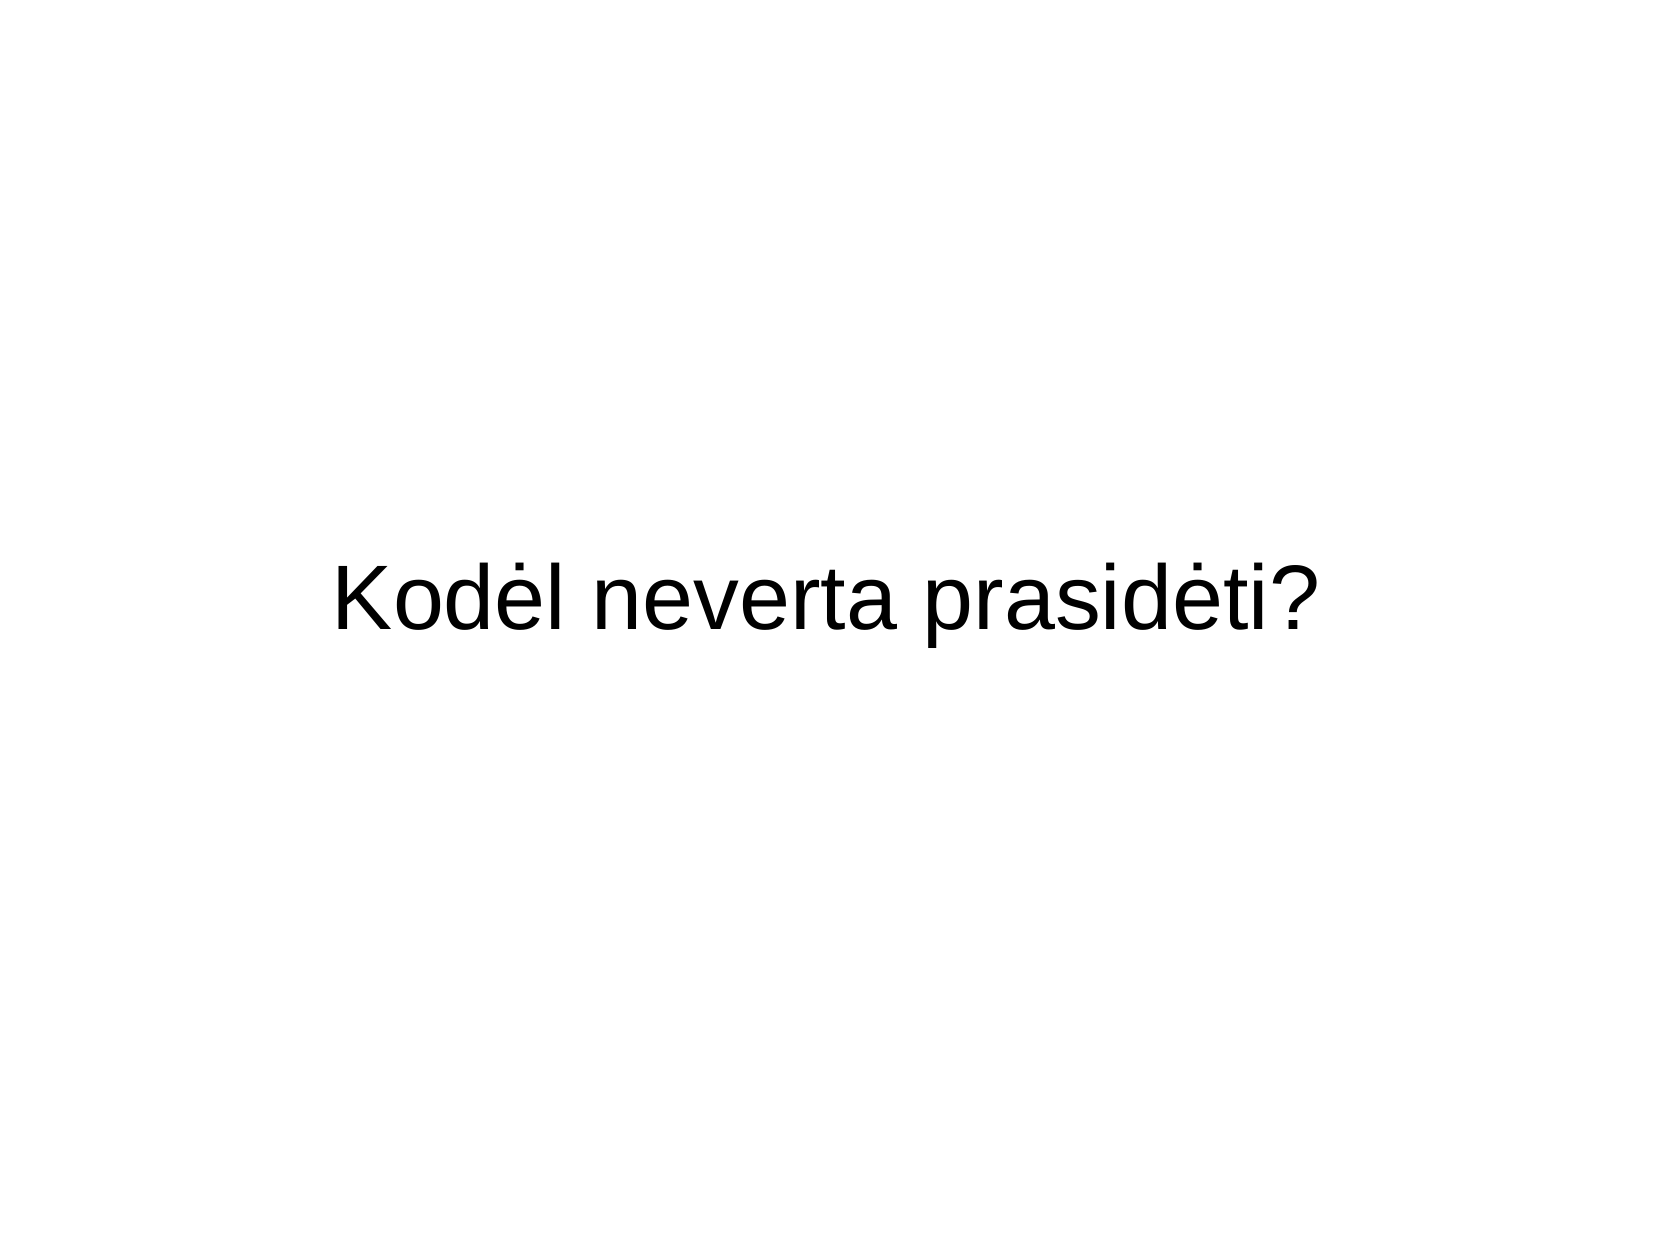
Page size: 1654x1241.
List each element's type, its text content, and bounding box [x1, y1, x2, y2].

title Kodėl neverta prasidėti? [82, 501, 1571, 695]
